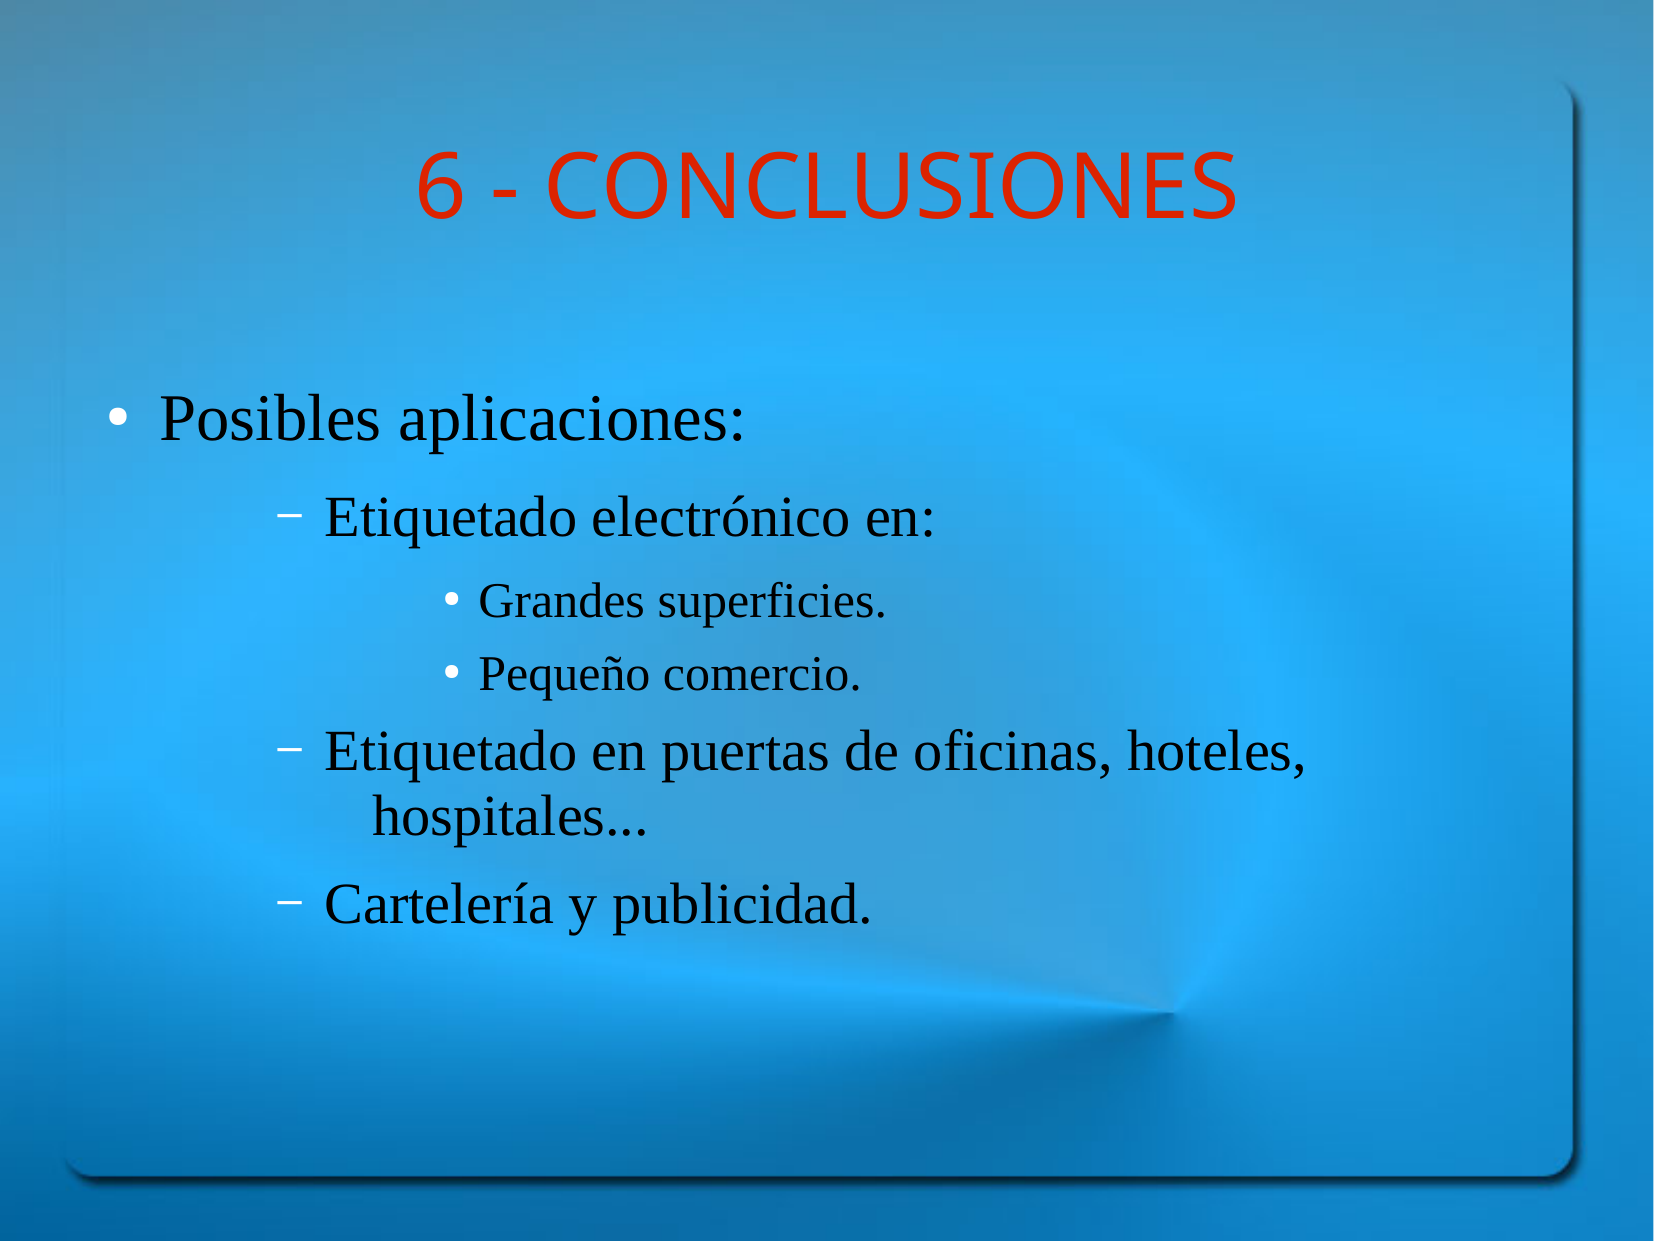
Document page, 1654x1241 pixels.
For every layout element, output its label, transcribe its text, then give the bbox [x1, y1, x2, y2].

picture [0, 0, 1654, 1241]
list Posibles aplicaciones: Etiquetado electrónico en: Grandes superficies. Pequeño comercio. Etiquetado en puertas de oficinas, hoteles, hospitales... Cartelería y publicidad. [88, 381, 1501, 1093]
title 6 - CONCLUSIONES [121, 119, 1534, 248]
